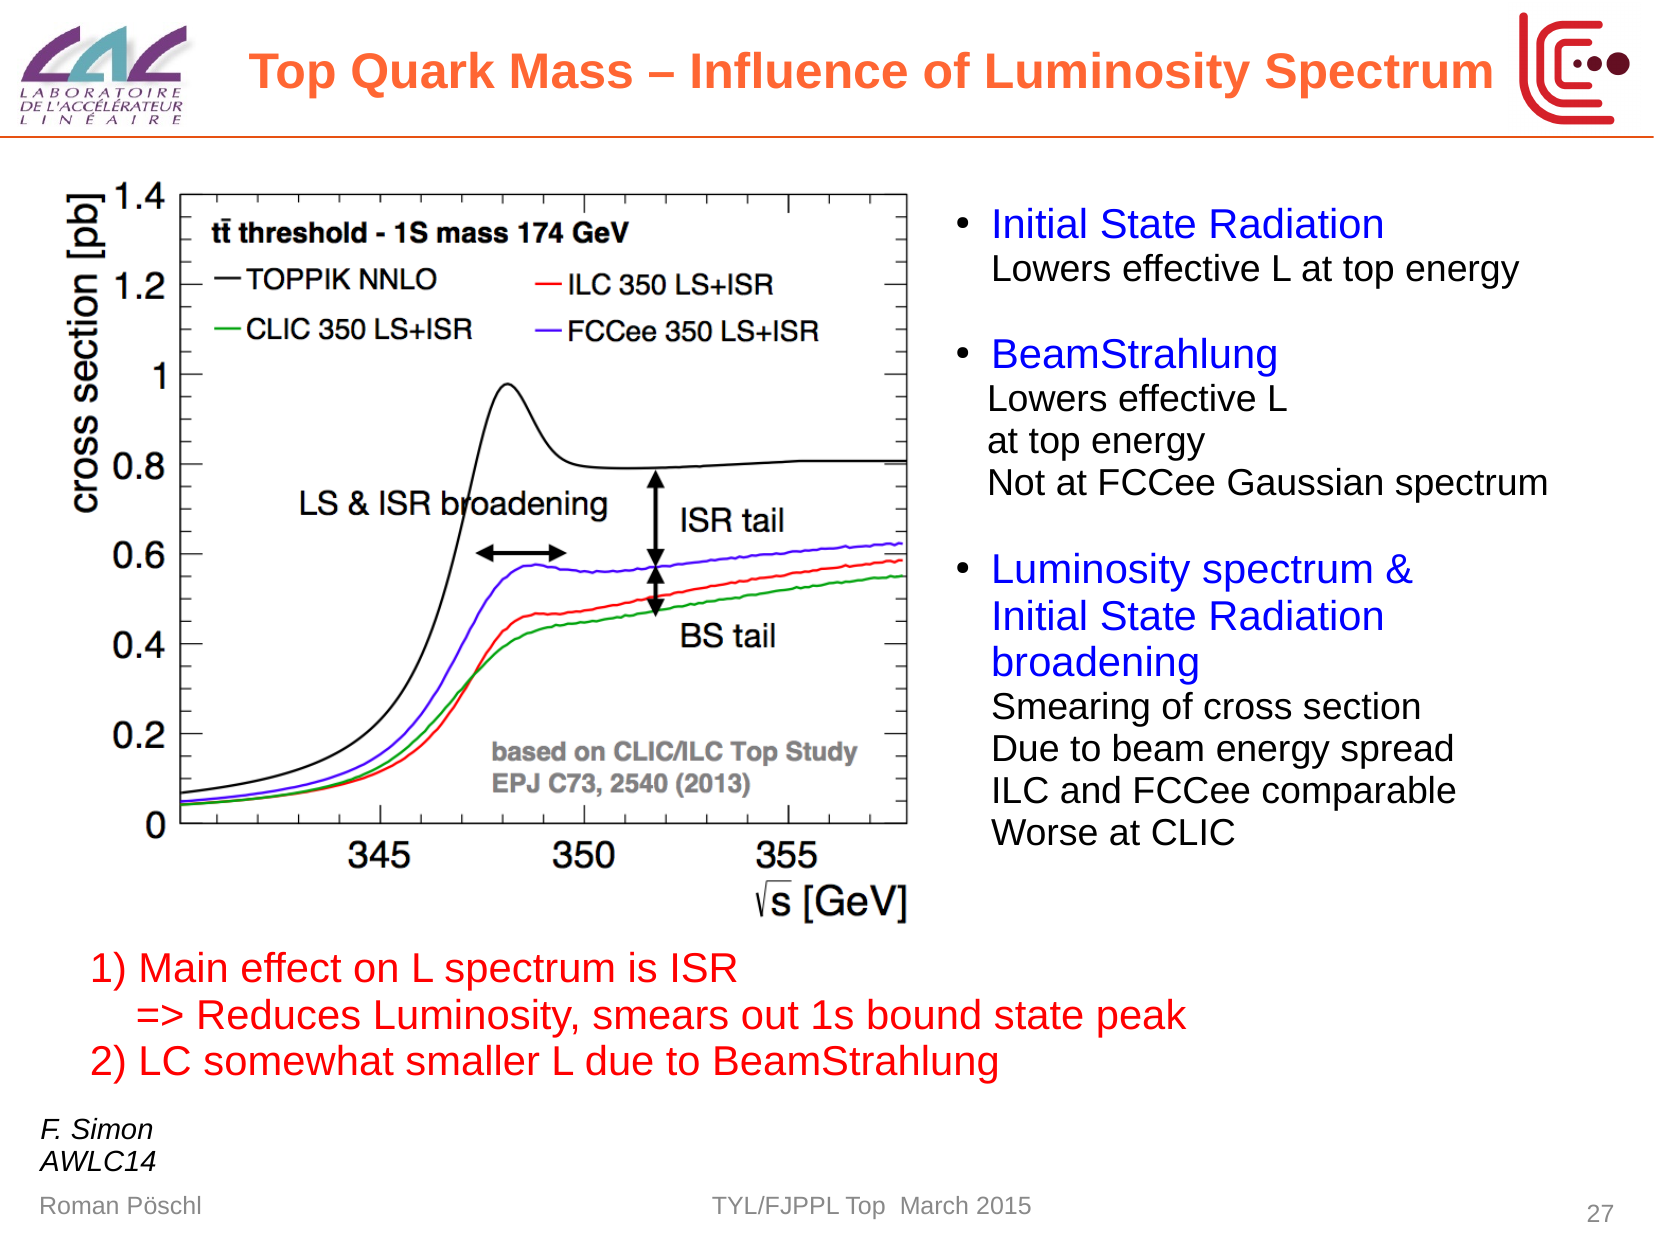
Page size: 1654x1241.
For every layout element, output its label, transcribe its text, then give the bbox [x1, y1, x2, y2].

picture [17, 22, 199, 127]
text_box Initial State Radiation Lowers effective L at top energy BeamStrahlung Lowers effective L at top energy Not at FCCee Gaussian spectrum Luminosity spectrum & Initial State Radiation broadening Smearing of cross section Due to beam energy spread ILC and FCCee comparable Worse at CLIC [940, 193, 1639, 902]
text_box F. Simon AWLC14 [25, 1105, 551, 1237]
title Top Quark Mass – Influence of Luminosity Spectrum [128, 29, 1617, 113]
picture [50, 176, 954, 927]
picture [1508, 2, 1641, 135]
text_box 1) Main effect on L spectrum is ISR => Reduces Luminosity, smears out 1s bound state peak 2) LC somewhat smaller L due to BeamStrahlung [75, 937, 1361, 1098]
